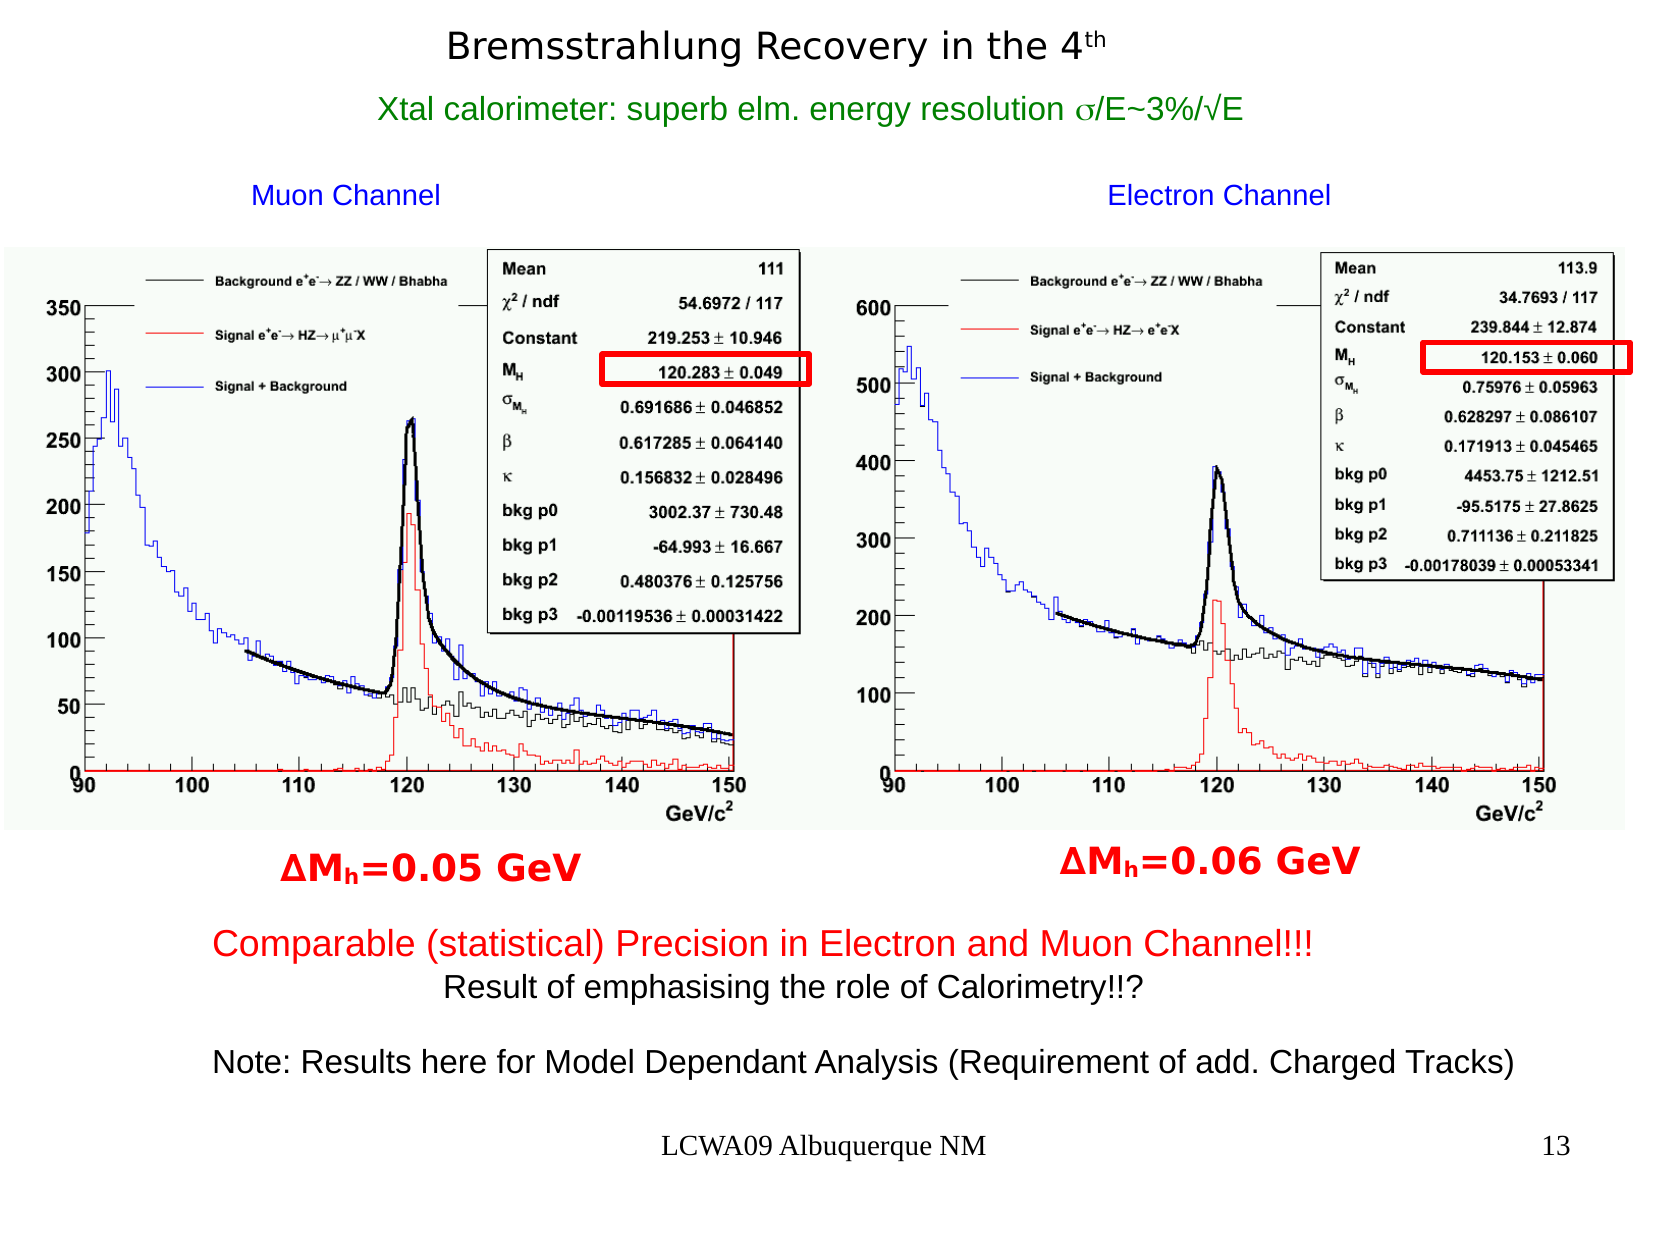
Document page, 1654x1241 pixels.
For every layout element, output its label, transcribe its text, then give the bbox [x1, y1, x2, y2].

text_box ∆Mh=0.05 GeV [265, 839, 621, 910]
picture [1426, 345, 1625, 369]
text_box ∆Mh=0.06 GeV [1045, 832, 1489, 903]
text_box Xtal calorimeter: superb elm. energy resolution σ/E~3%/√E [362, 83, 1258, 138]
text_box Electron Channel [1092, 171, 1342, 220]
text_box Bremsstrahlung Recovery in the 4th [431, 17, 1120, 77]
text_box Muon Channel [236, 171, 453, 220]
text_box Comparable (statistical) Precision in Electron and Muon Channel!!! Result of emphasising the role of Calorimetry!!? Note: Results here for Model Dependant Analysis (Requirement of add. Charged Tracks) [197, 915, 1530, 1089]
picture [4, 247, 1625, 831]
